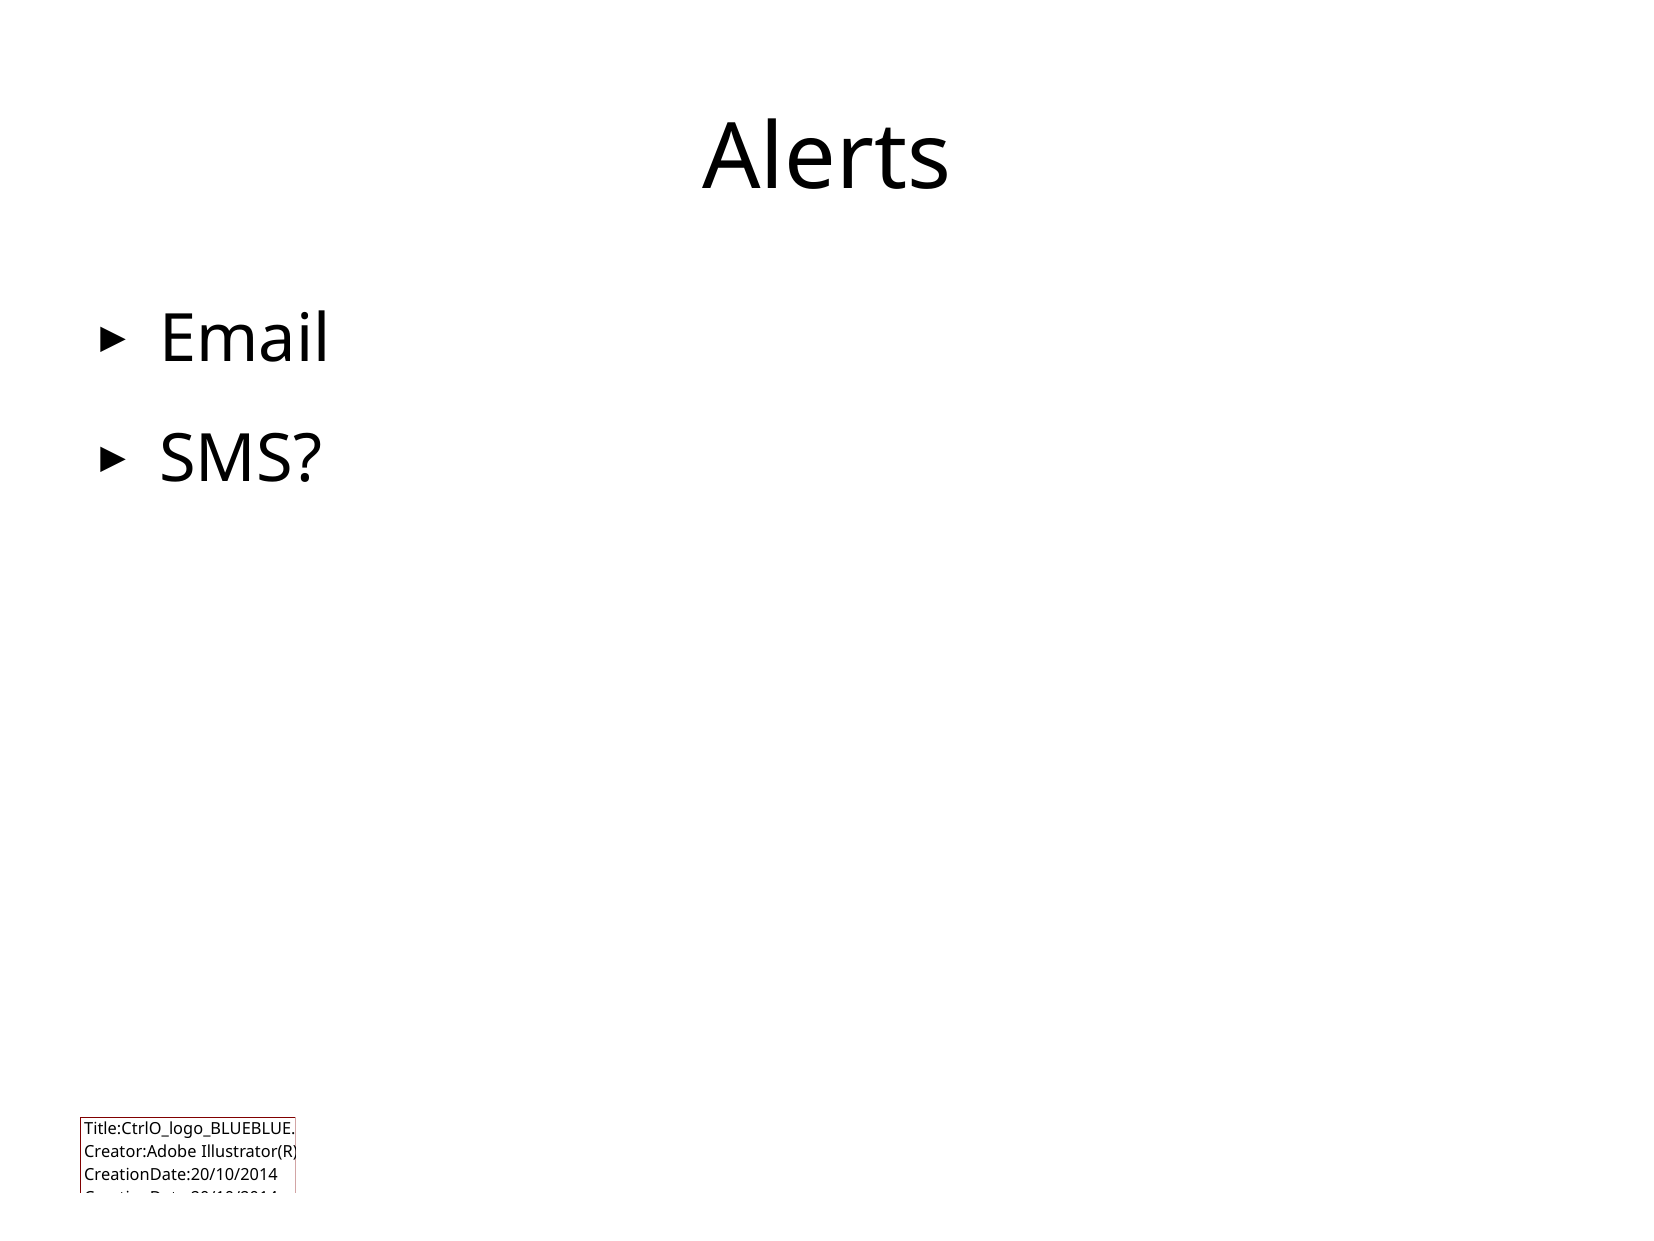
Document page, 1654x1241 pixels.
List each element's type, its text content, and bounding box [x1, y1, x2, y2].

title Alerts [82, 49, 1571, 257]
list Email SMS? [82, 290, 1571, 1010]
